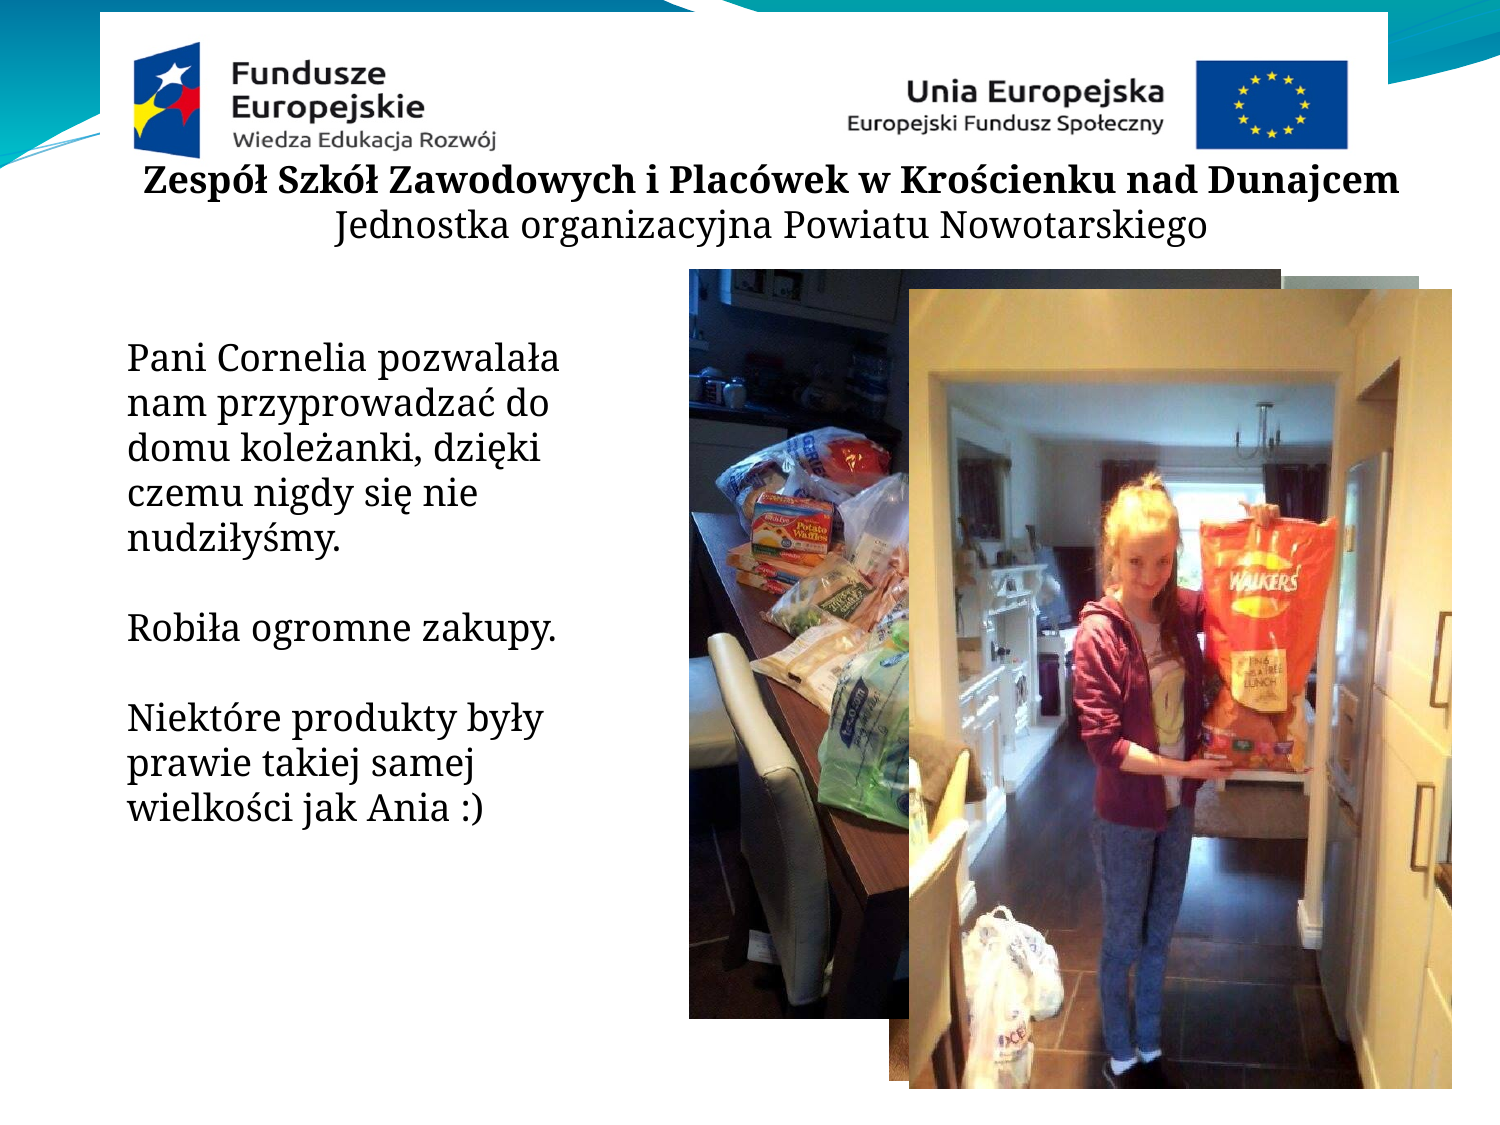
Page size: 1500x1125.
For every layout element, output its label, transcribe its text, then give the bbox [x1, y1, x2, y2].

picture [100, 11, 1388, 148]
picture [689, 269, 1452, 1089]
text_box Zespół Szkół Zawodowych i Placówek w Krościenku nad Dunajcem Jednostka organizacyjna Powiatu Nowotarskiego [100, 148, 1444, 254]
text_box Pani Cornelia pozwalała nam przyprowadzać do domu koleżanki, dzięki czemu nigdy się nie nudziłyśmy. Robiła ogromne zakupy. Niektóre produkty były prawie takiej samej wielkości jak Ania :) [112, 326, 656, 837]
